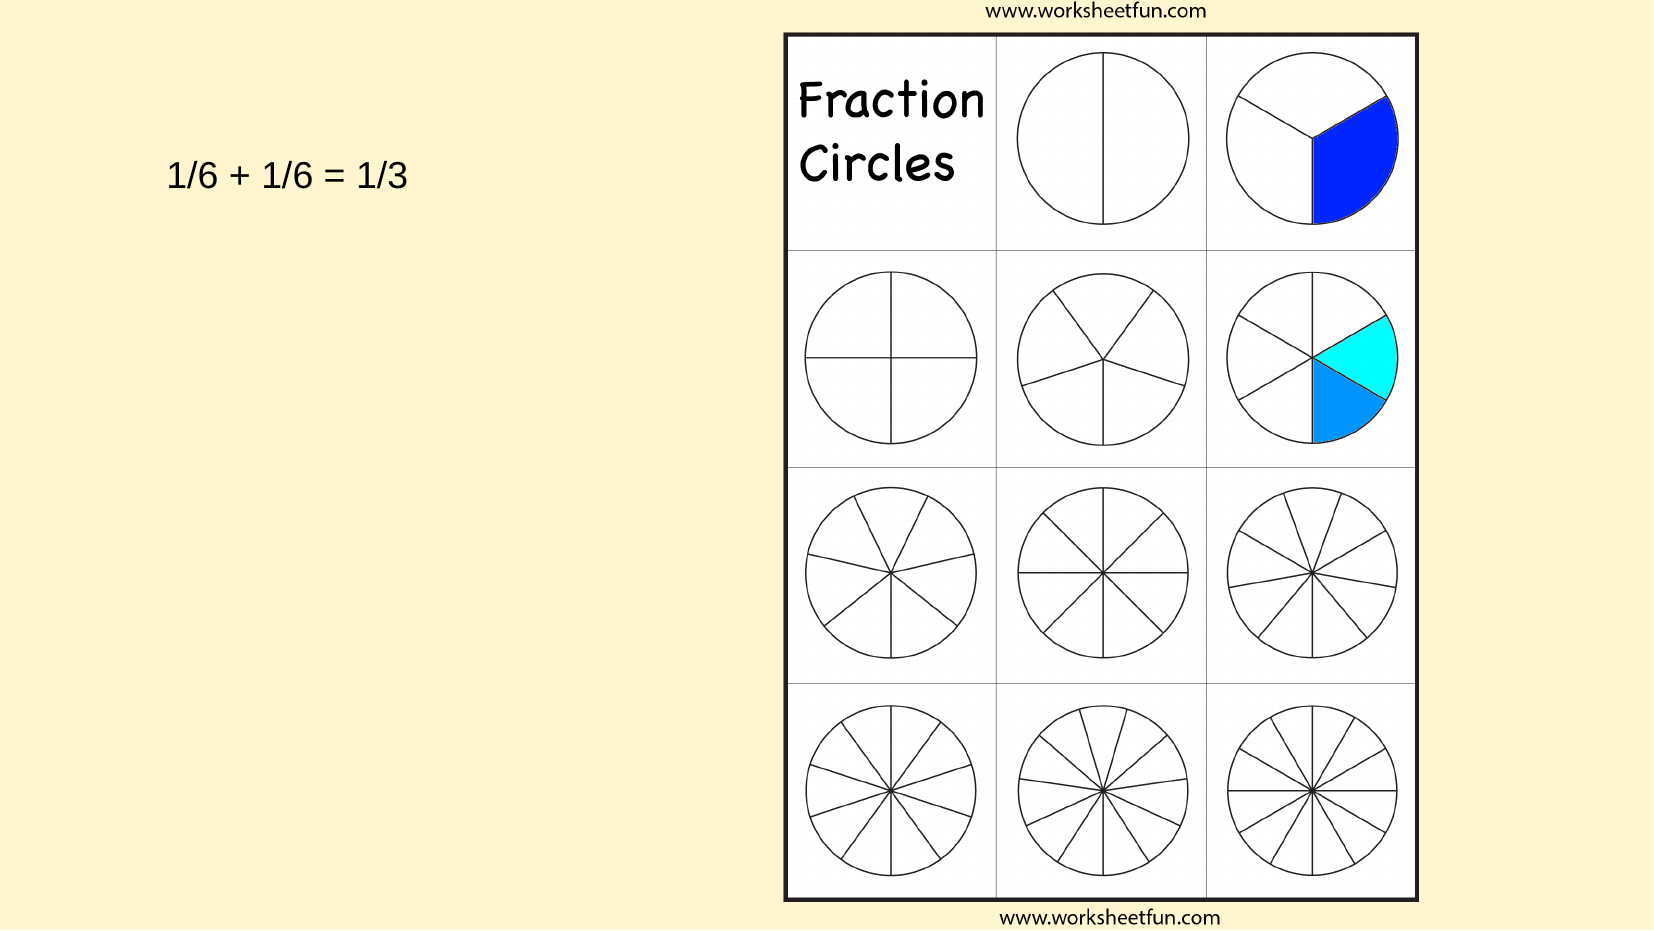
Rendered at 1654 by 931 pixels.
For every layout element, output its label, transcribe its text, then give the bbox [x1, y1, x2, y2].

picture [783, 0, 1419, 930]
text_box 1/6 + 1/6 = 1/3 [151, 147, 434, 205]
